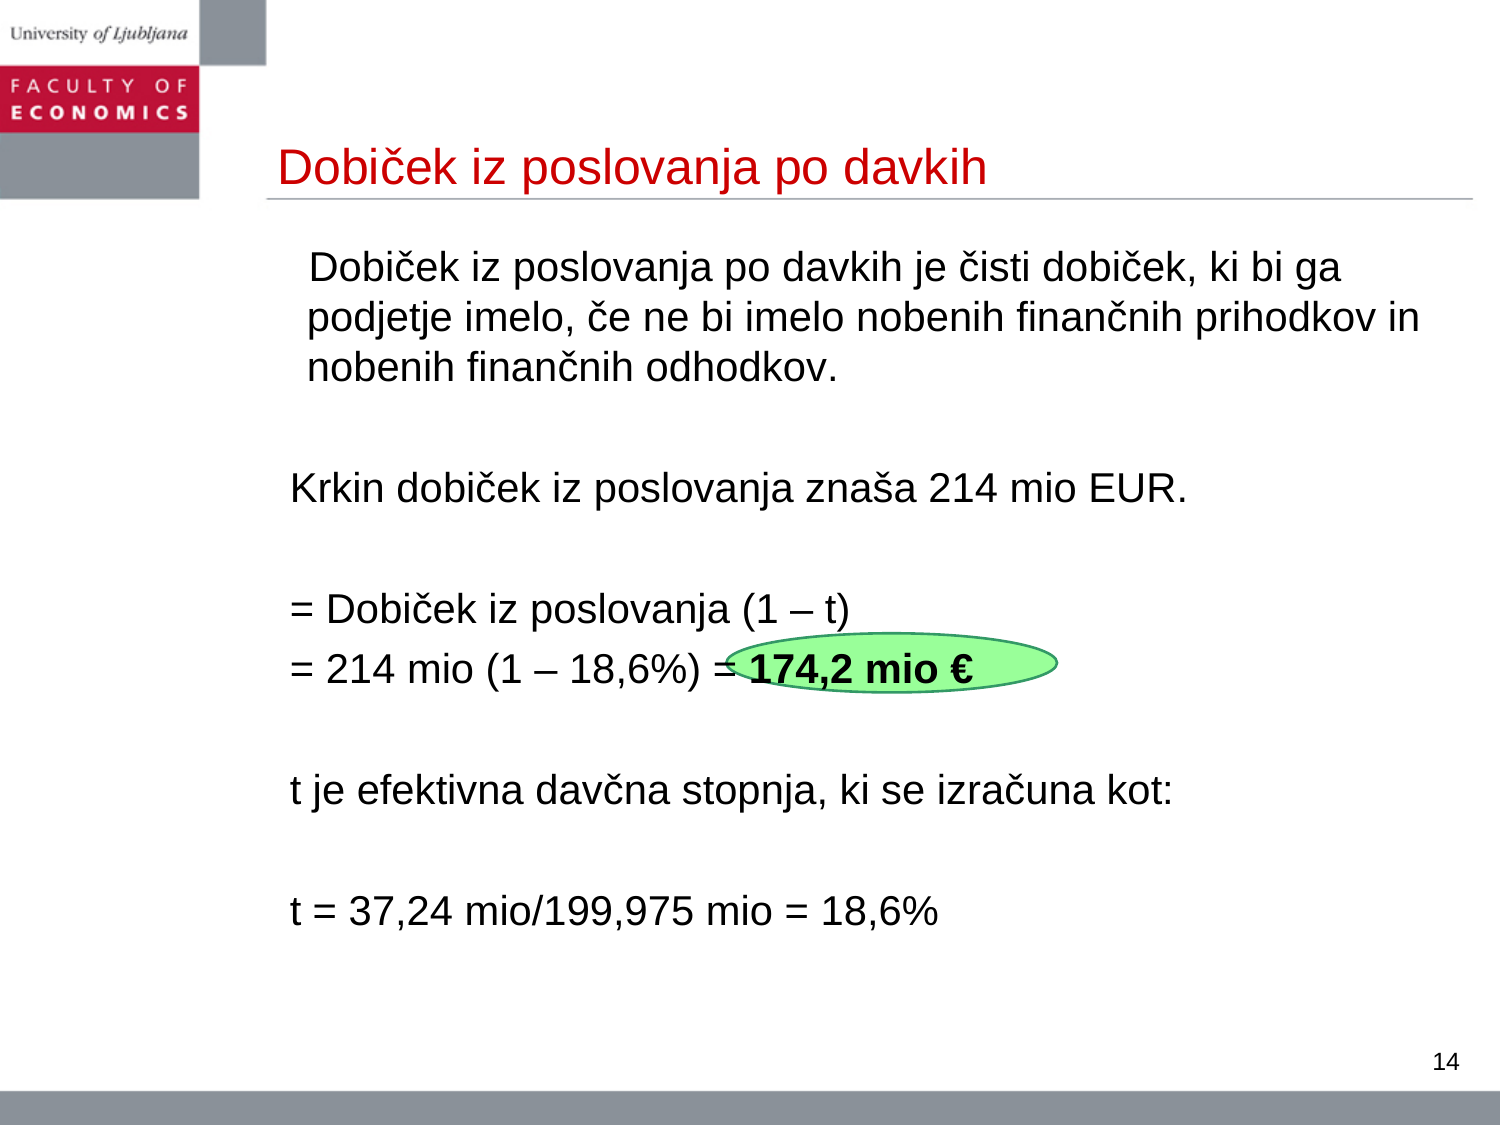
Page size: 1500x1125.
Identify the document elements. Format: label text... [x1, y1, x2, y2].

title Dobiček iz poslovanja po davkih [262, 24, 1476, 203]
picture [0, 0, 1500, 1125]
text_box <number> [1162, 1037, 1476, 1101]
list Dobiček iz poslovanja po davkih je čisti dobiček, ki bi ga podjetje imelo, če ne bi imelo nobenih finančnih prihodkov in nobenih finančnih odhodkov. Krkin dobiček iz poslovanja znaša 214 mio EUR. = Dobiček iz poslovanja (1 – t) = 214 mio (1 – 18,6%) = 174,2 mio € t je efektivna davčna stopnja, ki se izračuna kot: t = 37,24 mio/199,975 mio = 18,6% [218, 231, 1465, 1001]
